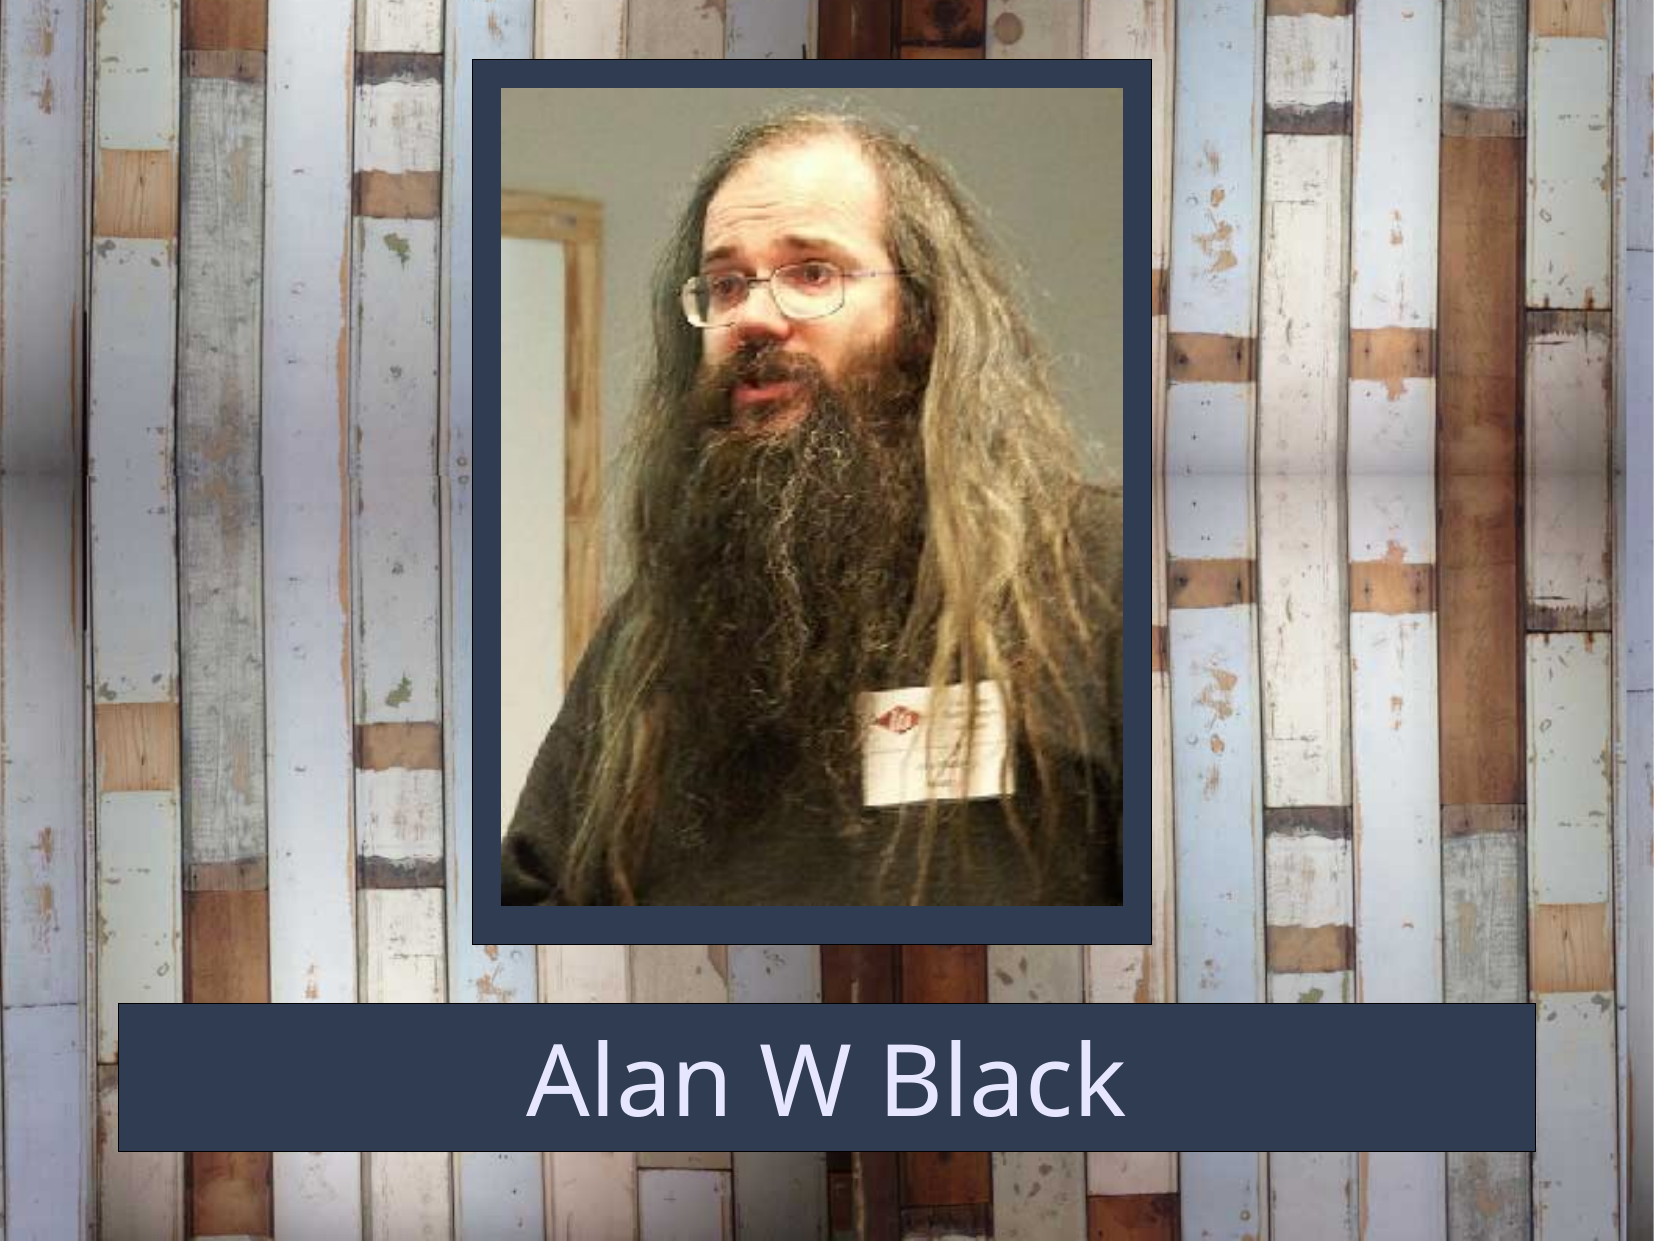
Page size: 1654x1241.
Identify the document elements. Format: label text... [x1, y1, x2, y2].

text_box [472, 59, 1152, 945]
picture [0, 0, 1654, 1241]
text_box Alan W Black [118, 1003, 1536, 1152]
